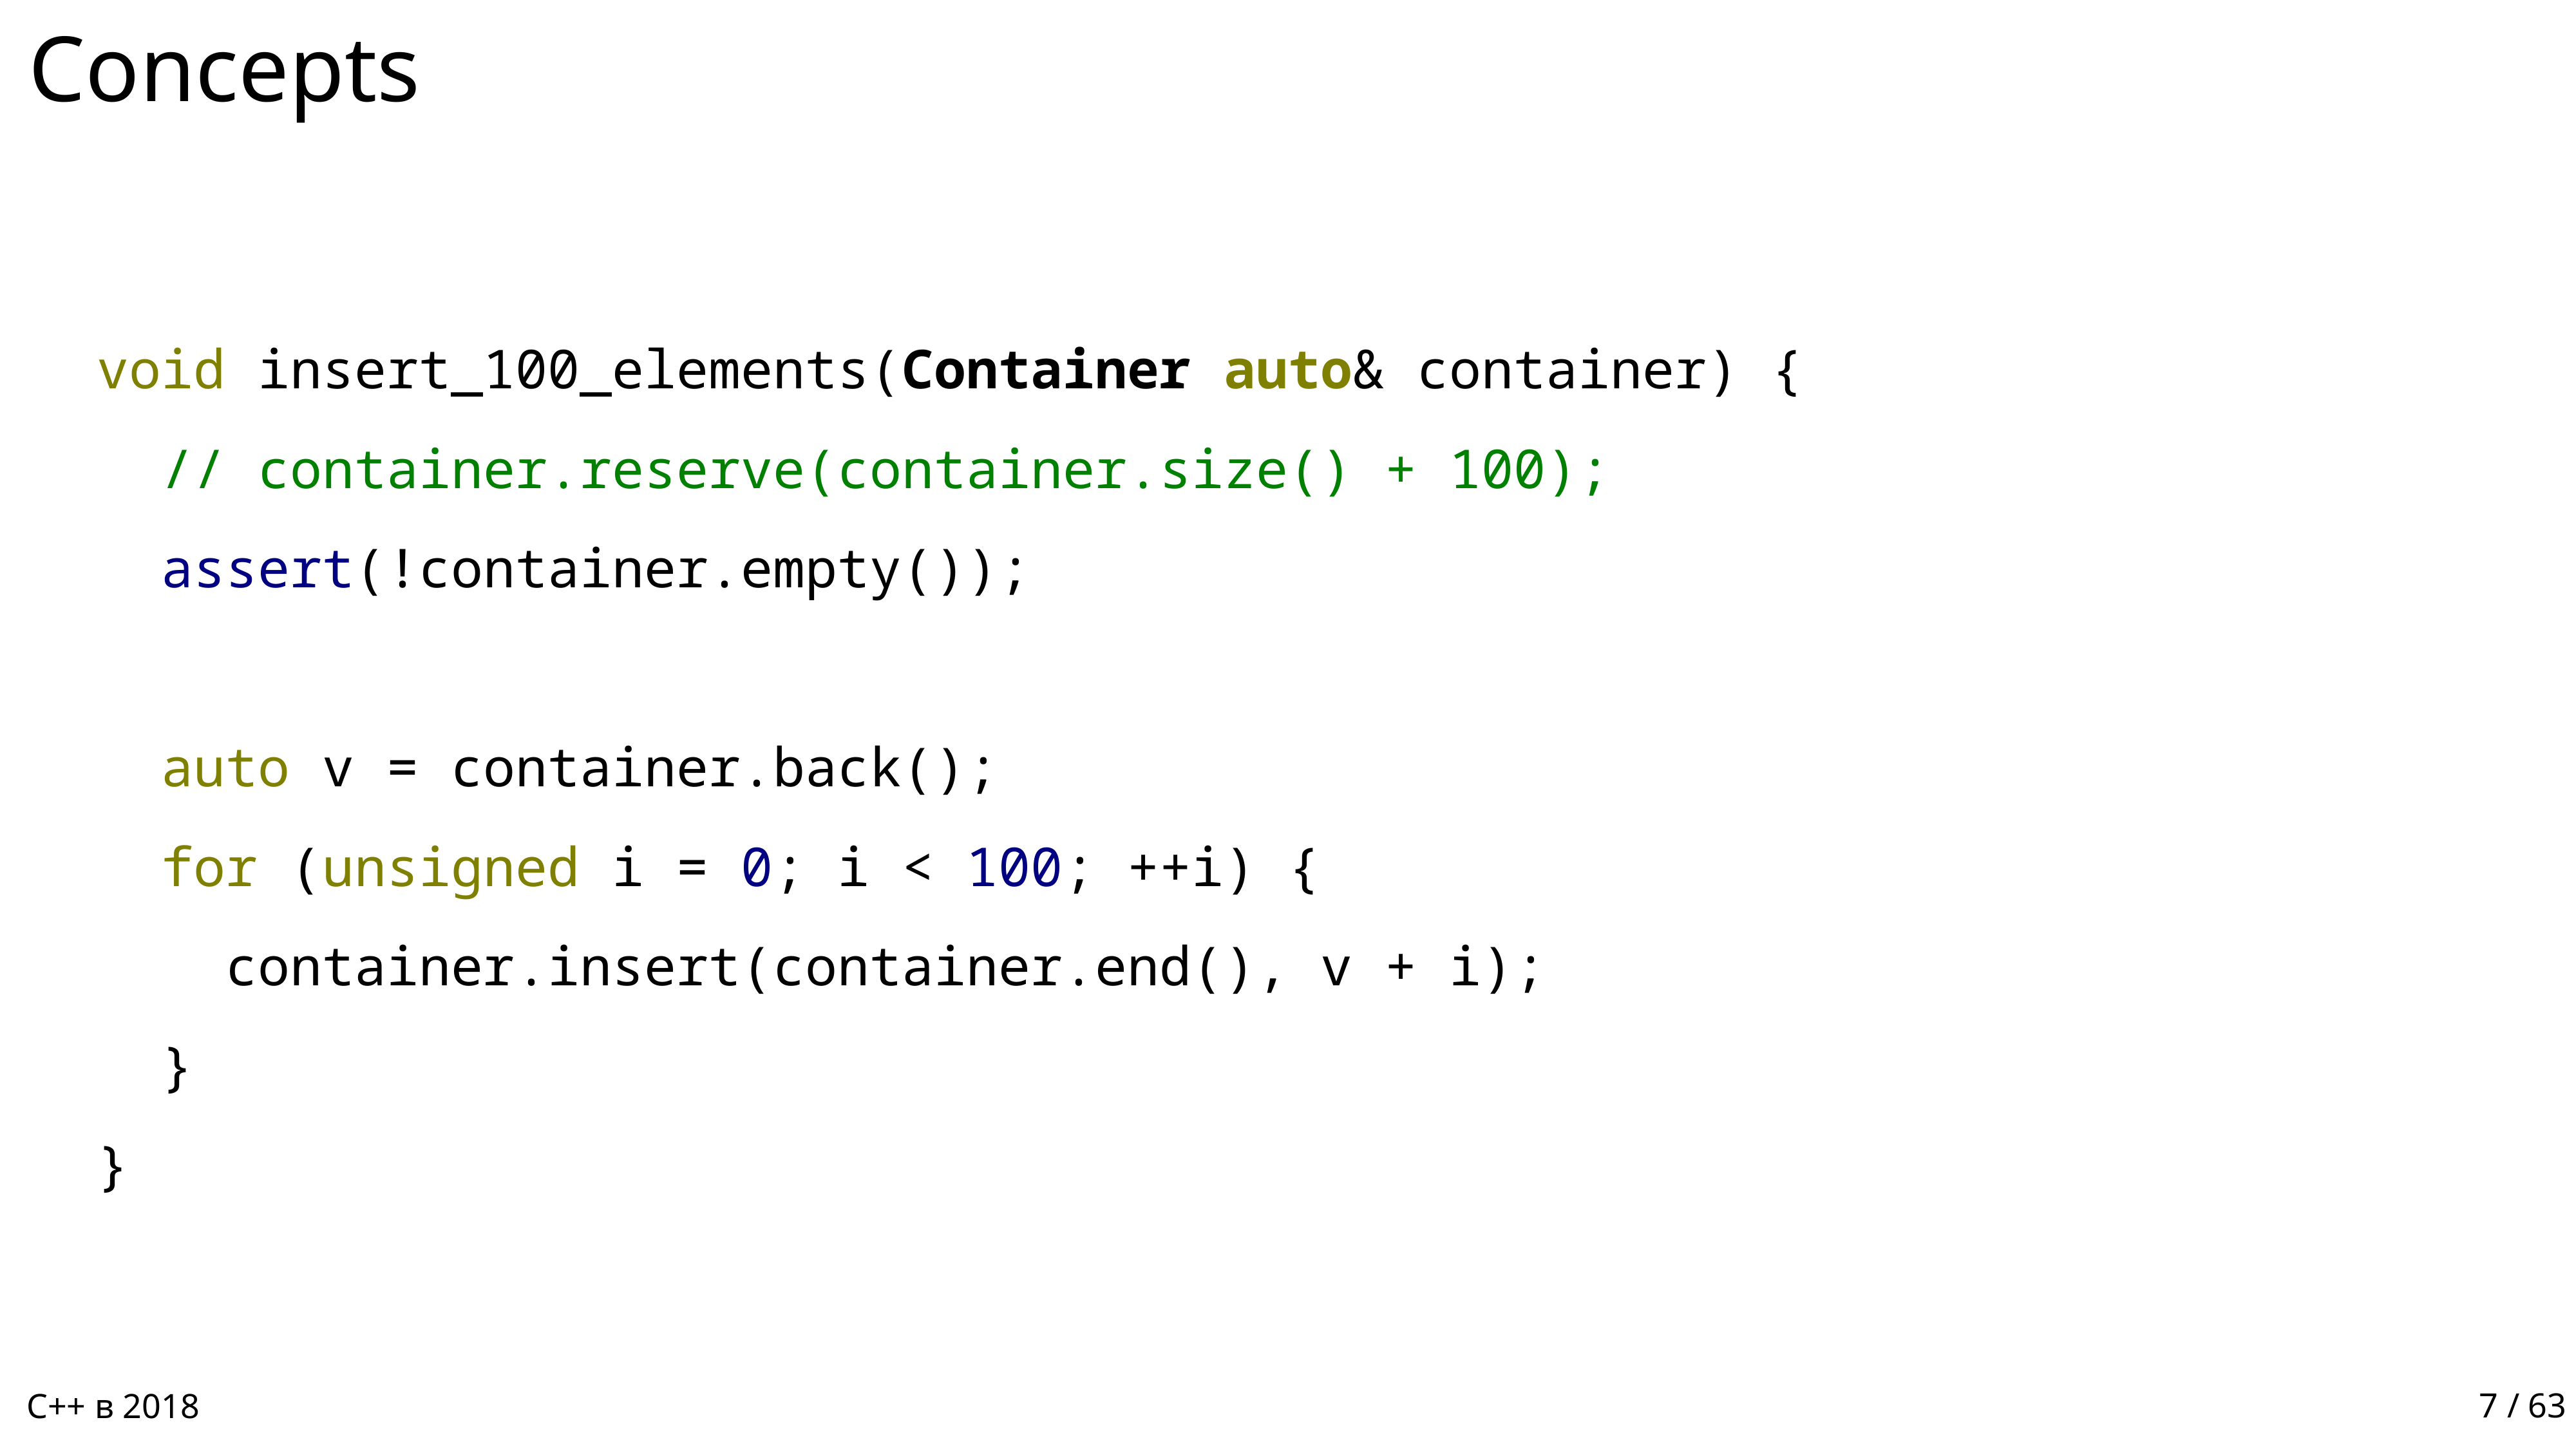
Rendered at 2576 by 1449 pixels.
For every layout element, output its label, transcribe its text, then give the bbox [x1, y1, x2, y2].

list C++ в 2018 [17, 1376, 1114, 1431]
title Concepts [19, 19, 2551, 155]
list void insert_100_elements(Container auto& container) { // container.reserve(container.size() + 100); assert(!container.empty()); auto v = container.back(); for (unsigned i = 0; i < 100; ++i) { container.insert(container.end(), v + i); } } [87, 214, 2551, 1382]
list <number> / 63 [1479, 1376, 2576, 1431]
